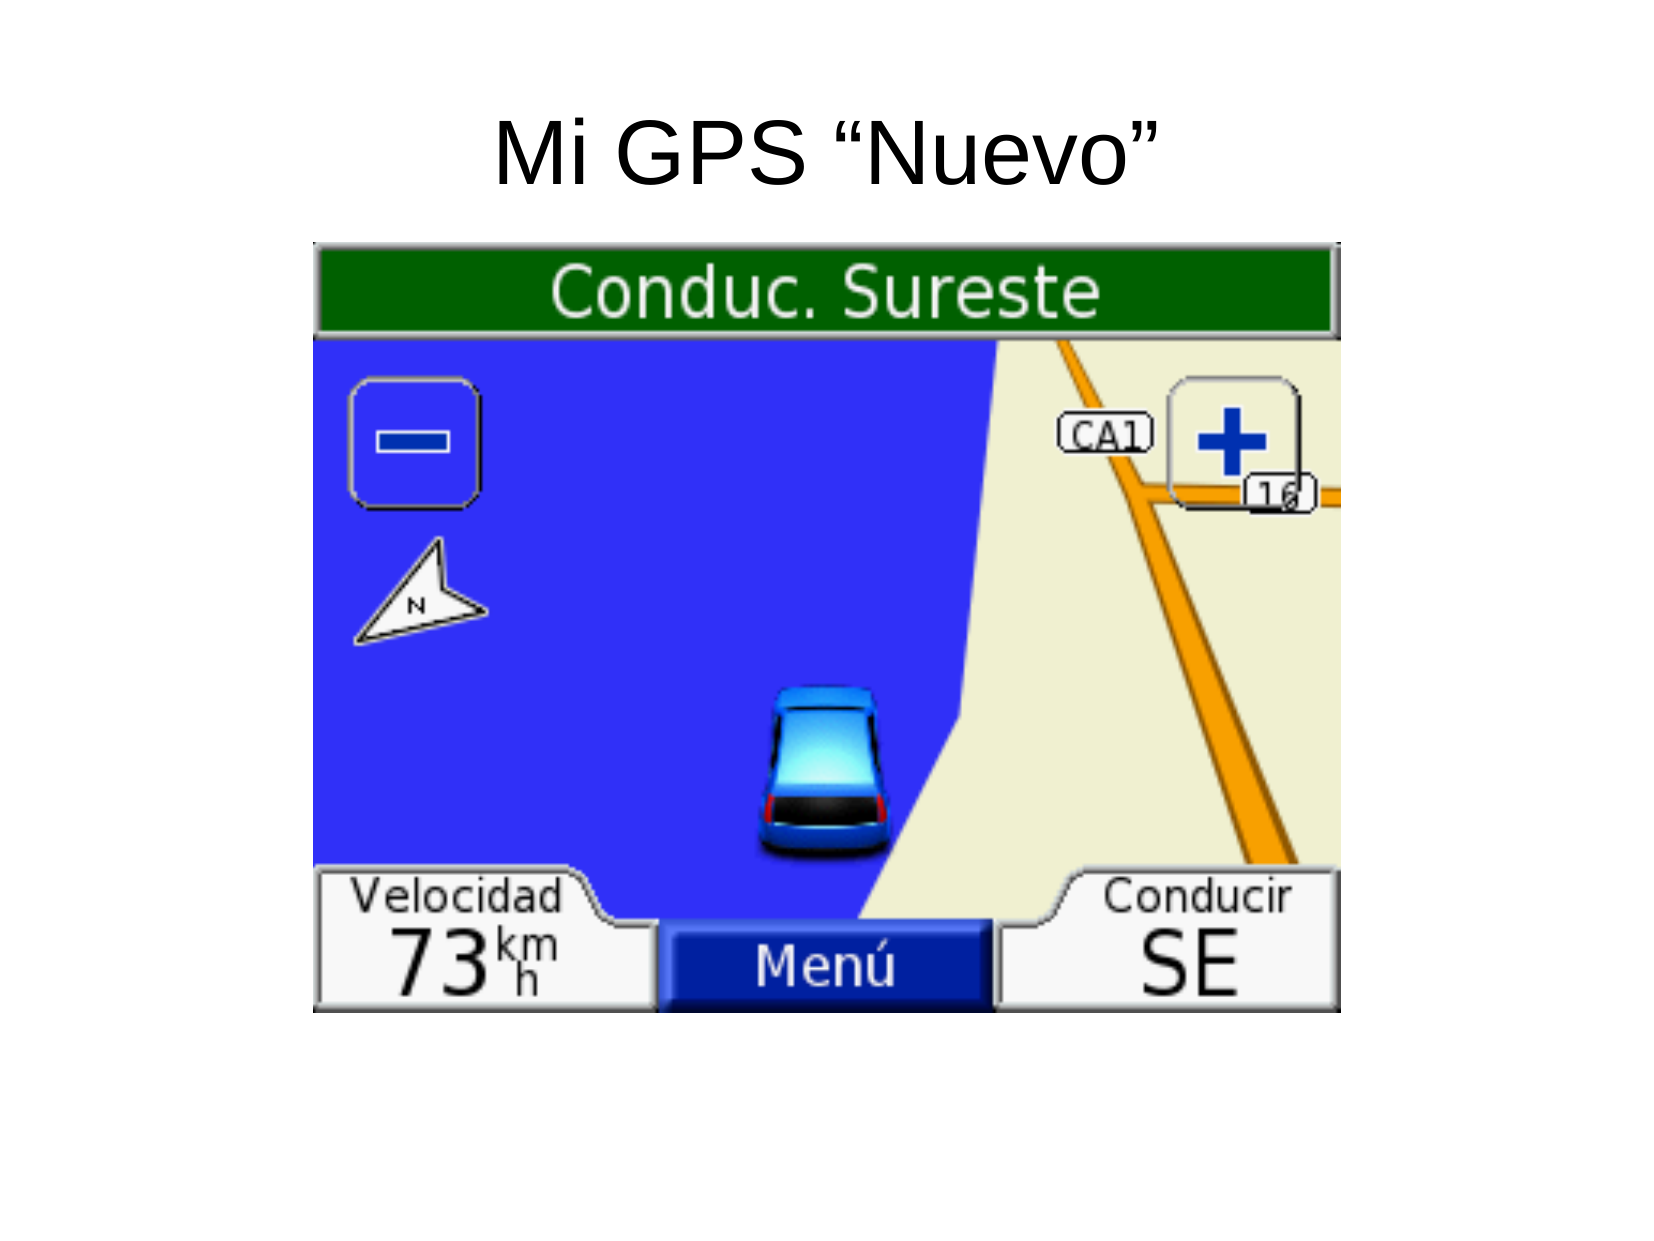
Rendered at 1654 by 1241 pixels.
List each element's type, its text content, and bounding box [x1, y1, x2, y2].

picture [313, 257, 1341, 1013]
title Mi GPS “Nuevo” [82, 49, 1571, 257]
